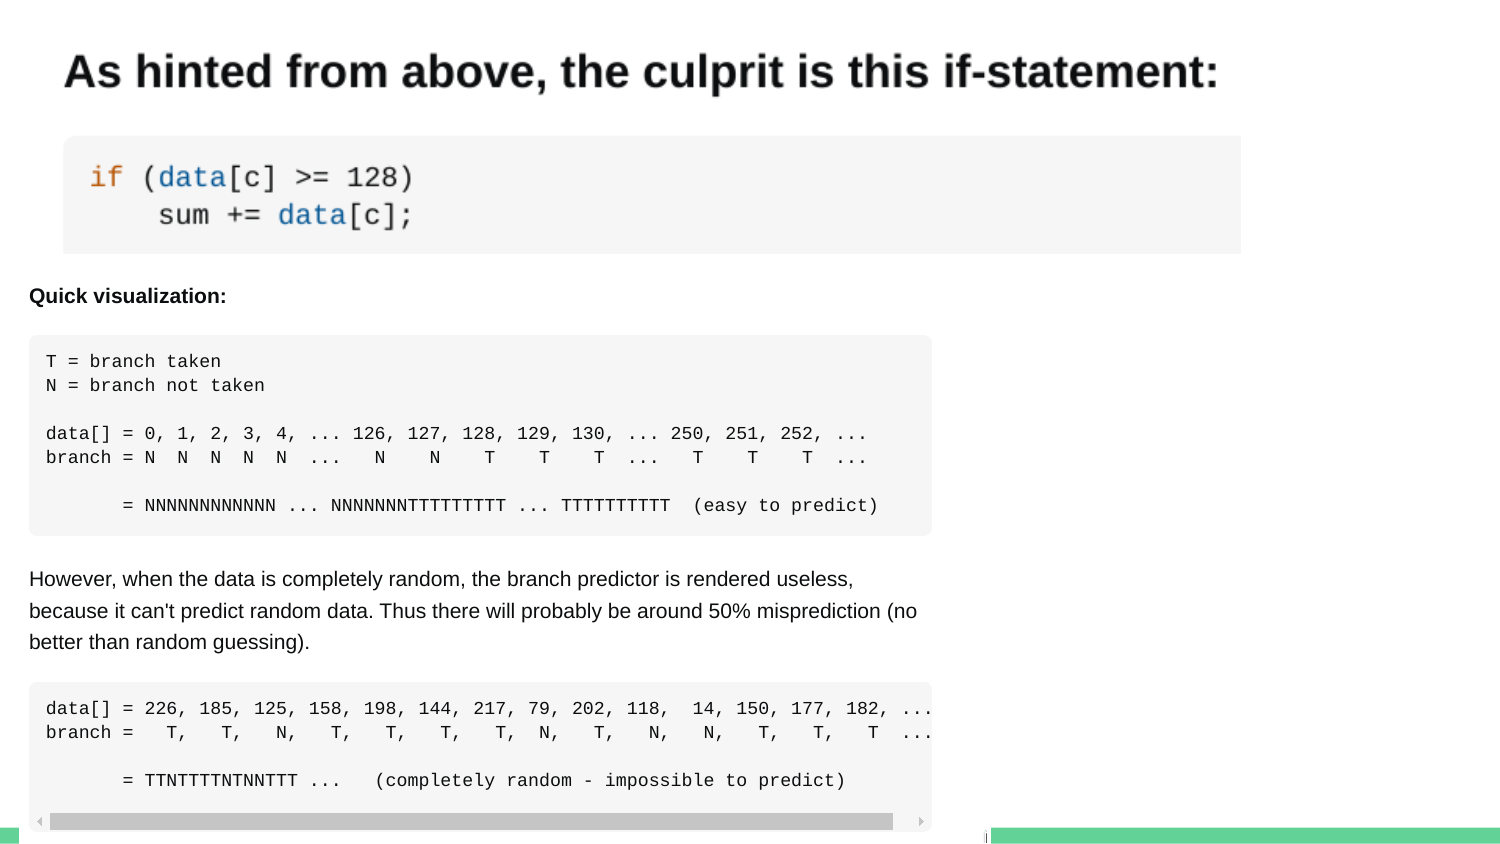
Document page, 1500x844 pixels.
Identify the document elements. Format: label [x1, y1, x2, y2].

picture [40, 45, 1241, 254]
picture [19, 283, 991, 844]
